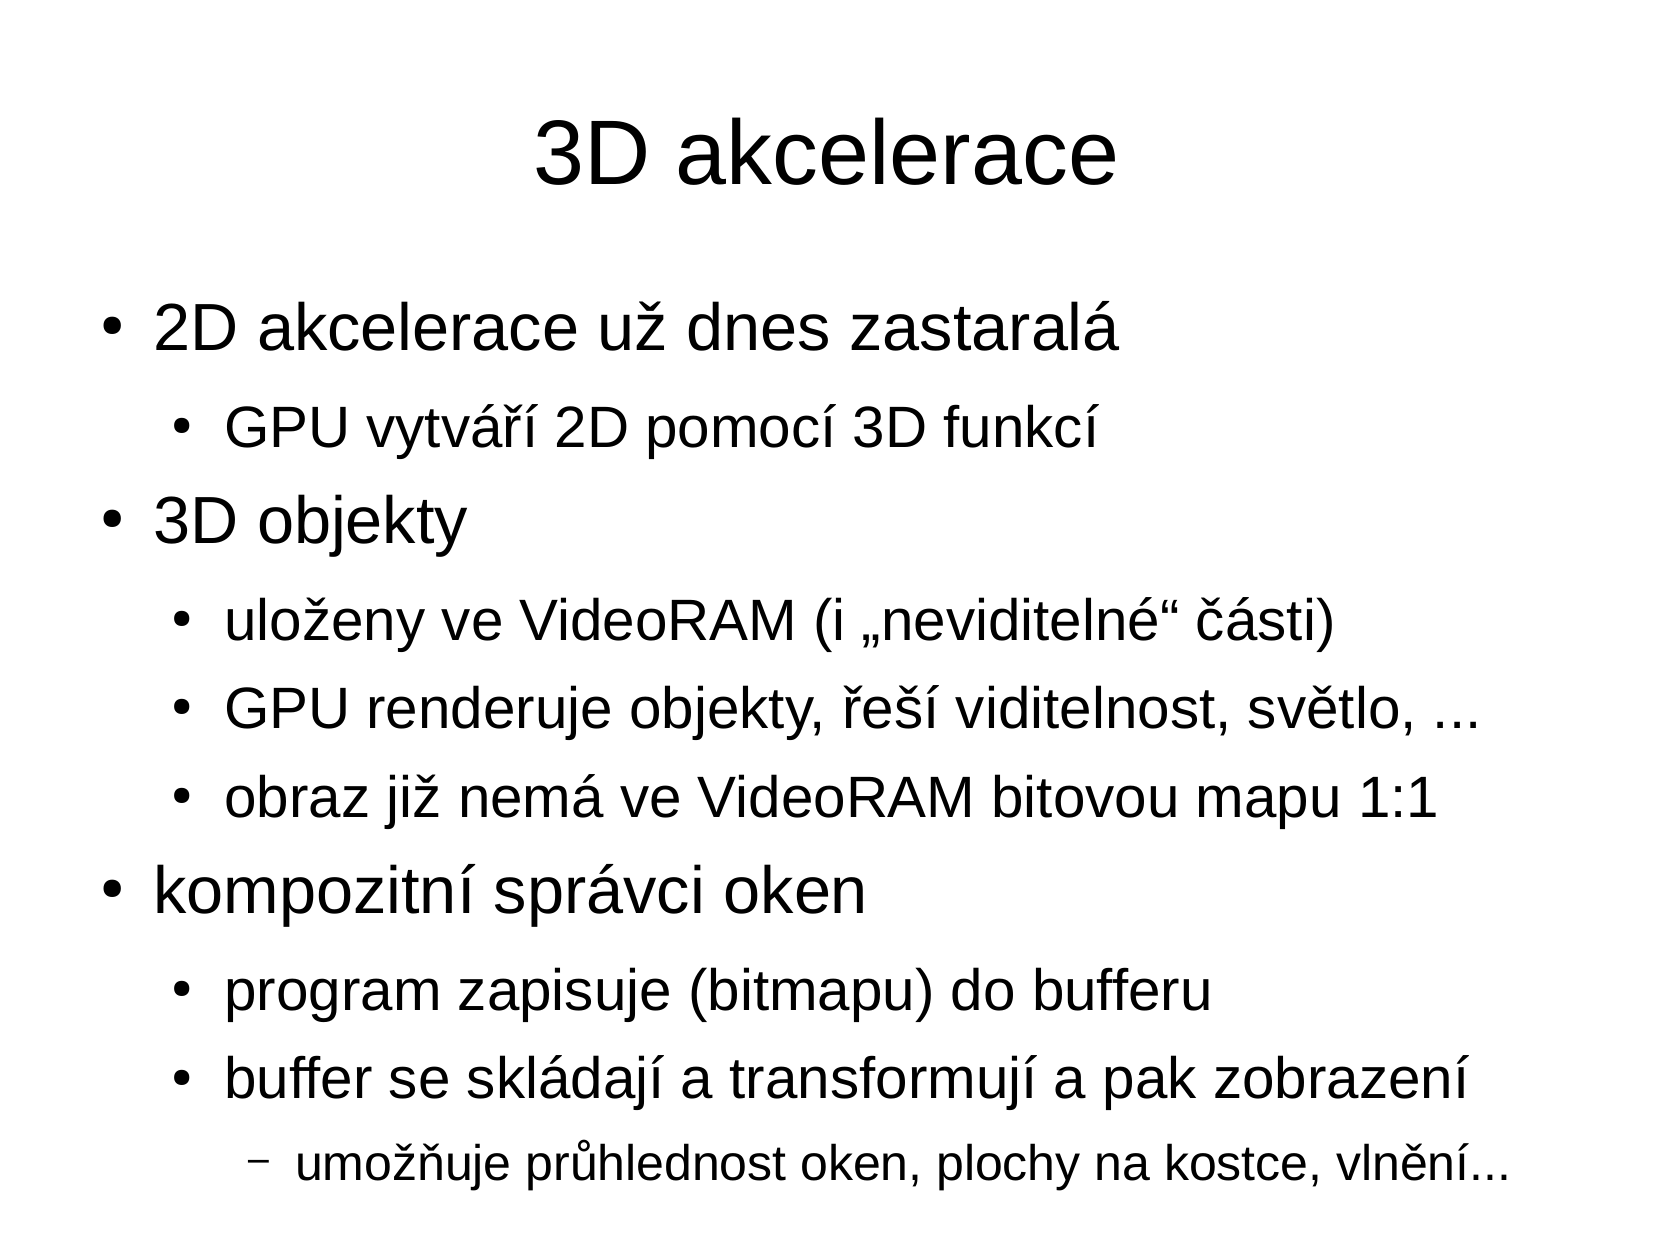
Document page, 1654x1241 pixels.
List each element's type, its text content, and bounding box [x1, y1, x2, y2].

title 3D akcelerace [82, 56, 1571, 250]
list 2D akcelerace už dnes zastaralá GPU vytváří 2D pomocí 3D funkcí 3D objekty uloženy ve VideoRAM (i „neviditelné“ části) GPU renderuje objekty, řeší viditelnost, světlo, ... obraz již nemá ve VideoRAM bitovou mapu 1:1 kompozitní správci oken program zapisuje (bitmapu) do bufferu buffer se skládají a transformují a pak zobrazení umožňuje průhlednost oken, plochy na kostce, vlnění... [82, 290, 1571, 1190]
